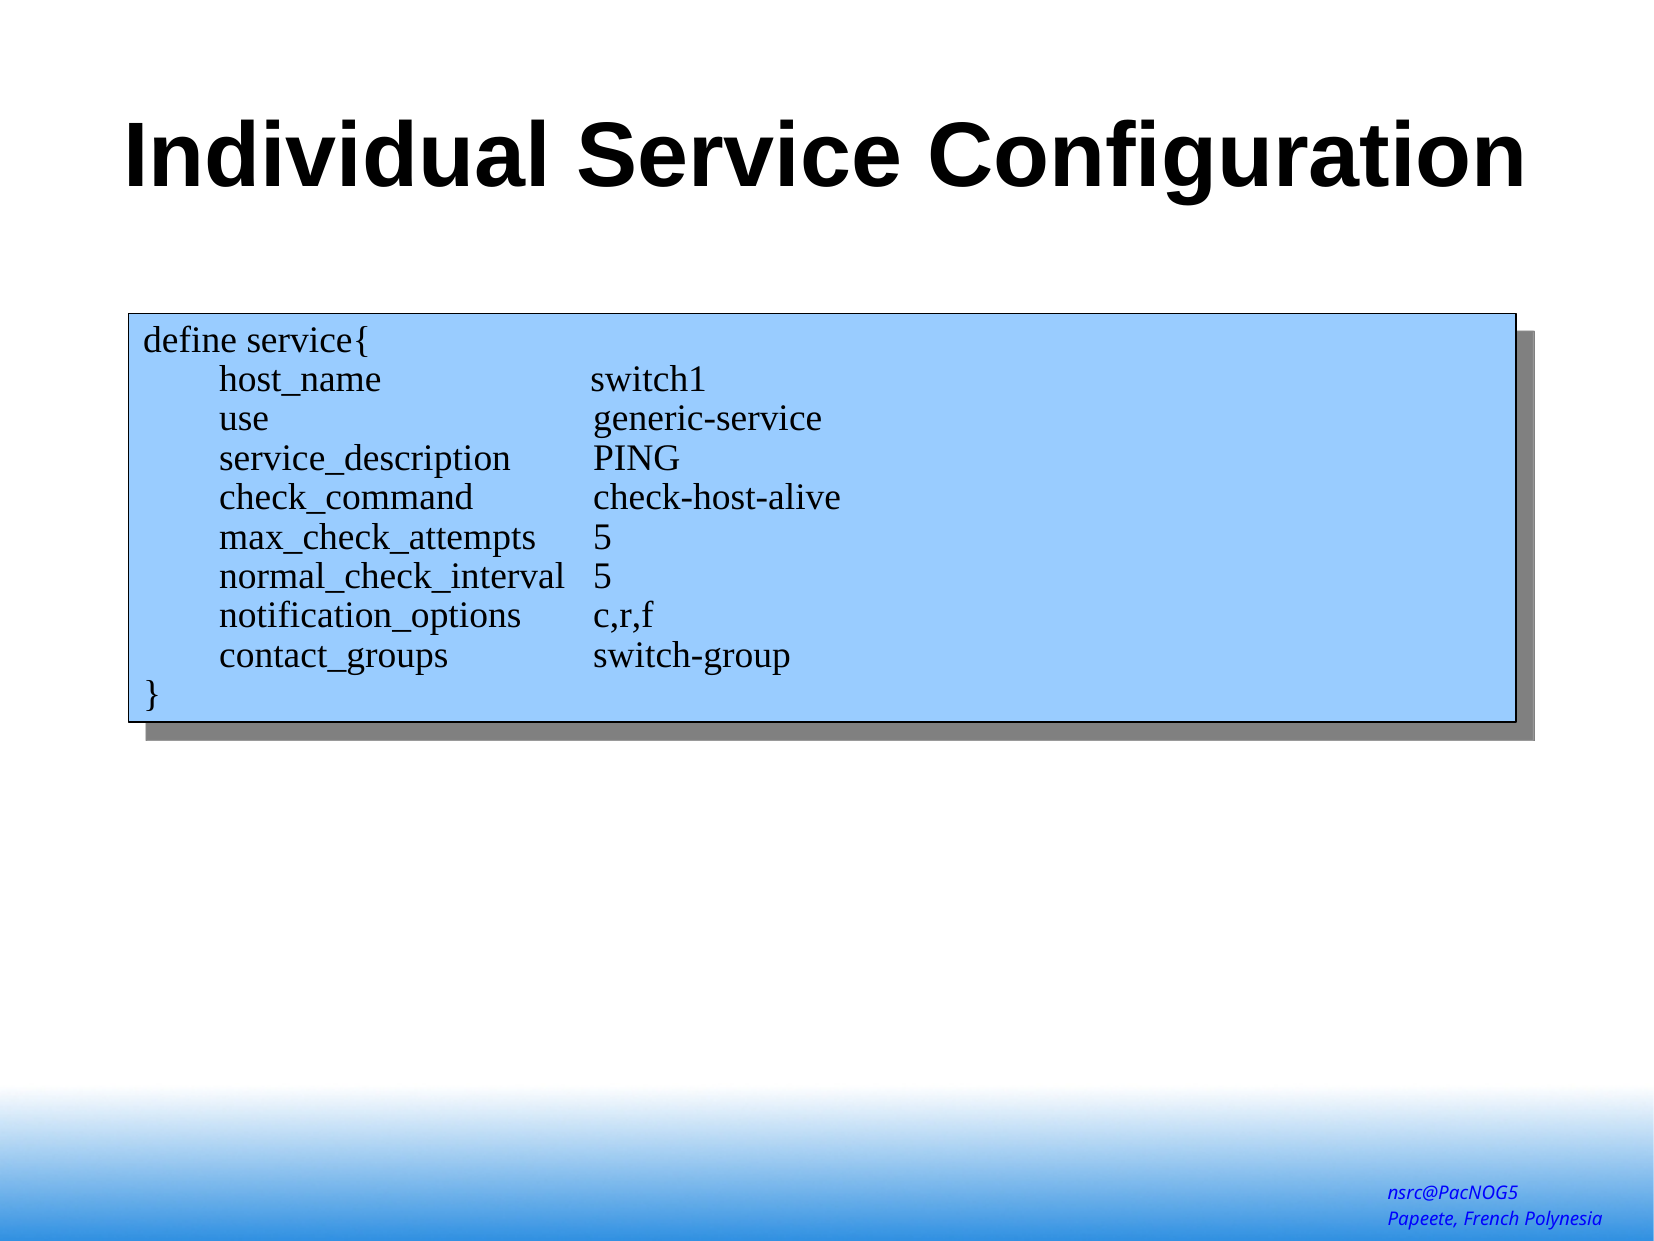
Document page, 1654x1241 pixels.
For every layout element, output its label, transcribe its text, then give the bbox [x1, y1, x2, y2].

title Individual Service Configuration [82, 49, 1571, 257]
picture [0, 1083, 1654, 1241]
text_box define service{ host_name switch1 use generic-service service_description PING check_command check-host-alive max_check_attempts 5 normal_check_interval 5 notification_options c,r,f contact_groups switch-group } [128, 313, 1516, 723]
